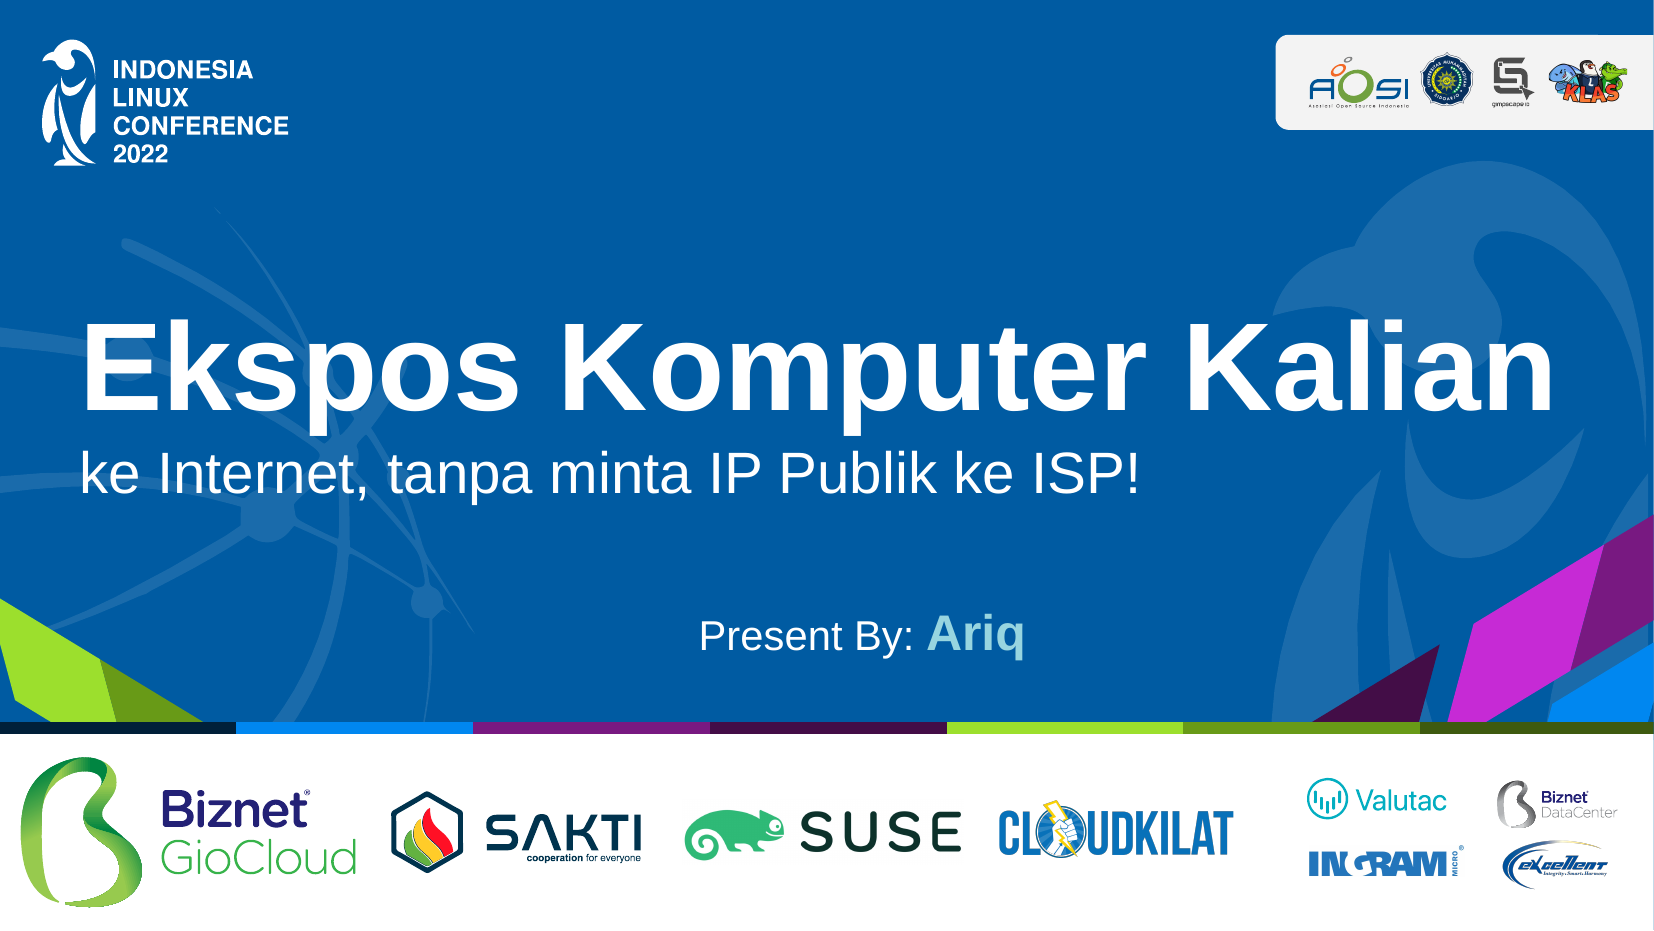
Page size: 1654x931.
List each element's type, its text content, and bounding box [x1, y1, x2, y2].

picture [586, 853, 591, 862]
picture [609, 855, 618, 862]
picture [1496, 840, 1619, 890]
text_box Ekspos Komputer Kalian ke Internet, tanpa minta IP Publik ke ISP! [79, 116, 1571, 675]
picture [619, 855, 635, 862]
picture [999, 800, 1234, 858]
picture [682, 799, 964, 865]
picture [1309, 845, 1465, 877]
picture [1420, 52, 1474, 106]
picture [1548, 60, 1628, 103]
picture [600, 855, 608, 862]
text_box Present By: Ariq [412, 599, 1313, 675]
